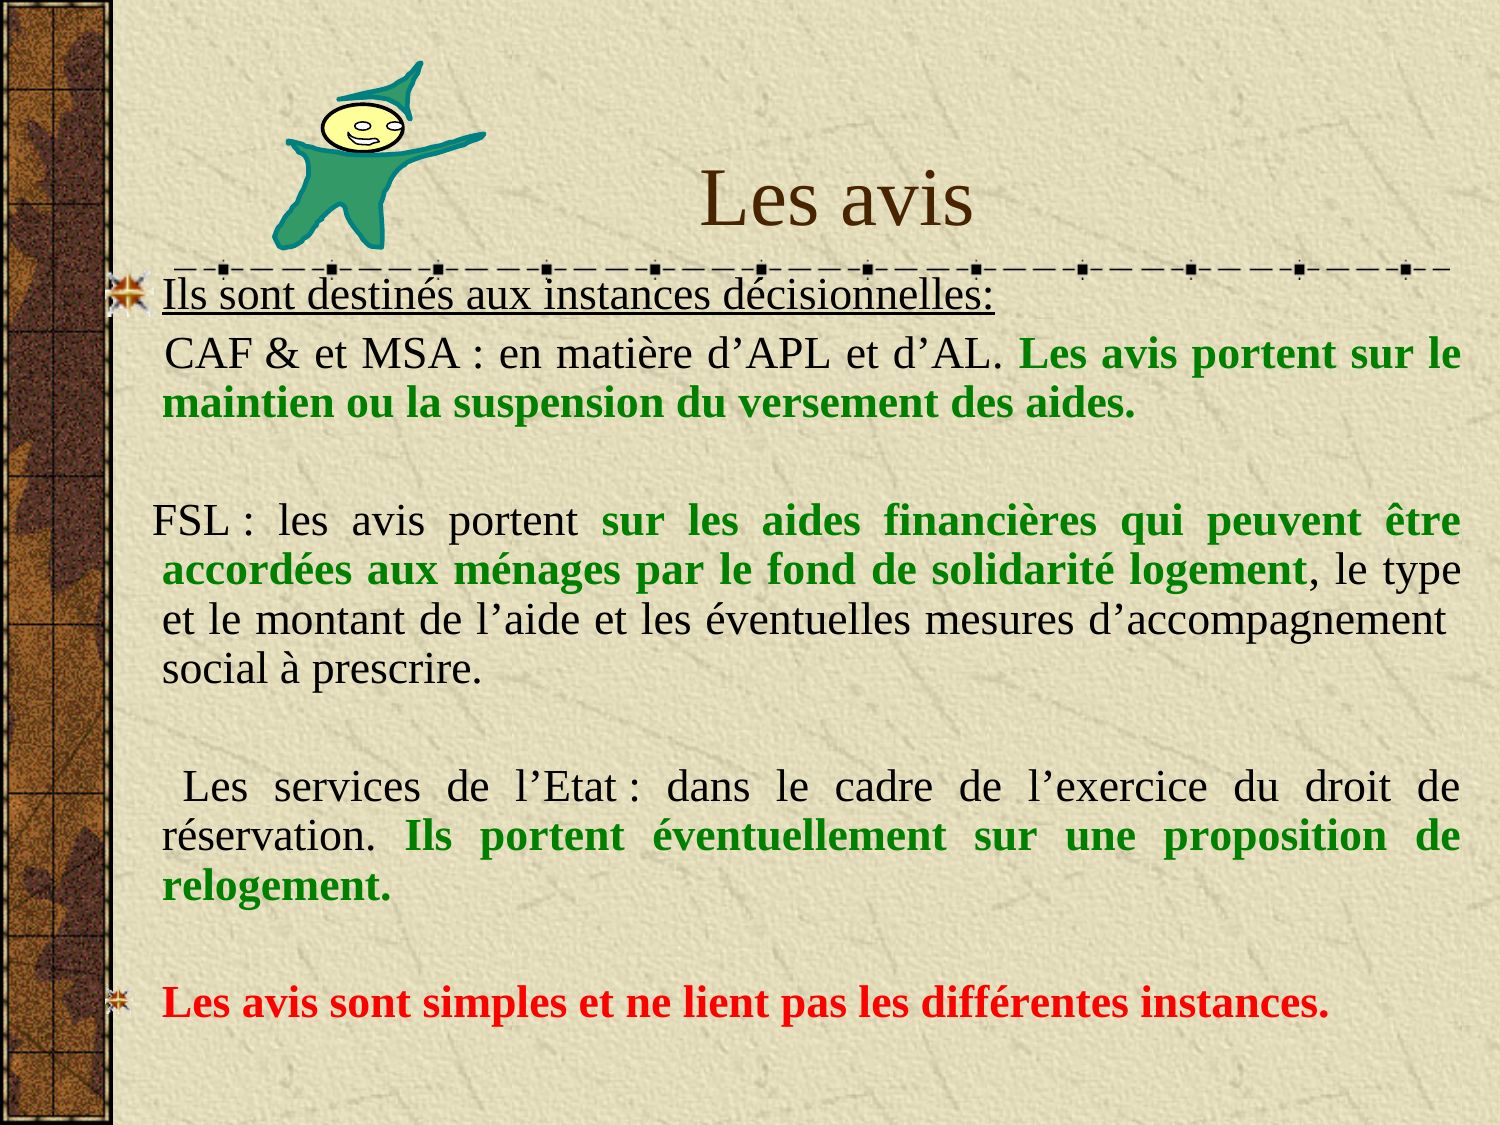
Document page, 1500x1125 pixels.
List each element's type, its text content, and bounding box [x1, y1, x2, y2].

title Les avis [685, 62, 1450, 250]
list Ils sont destinés aux instances décisionnelles: CAF & et MSA : en matière d’APL et d’AL. Les avis portent sur le maintien ou la suspension du versement des aides. FSL : les avis portent sur les aides financières qui peuvent être accordées aux ménages par le fond de solidarité logement, le type et le montant de l’aide et les éventuelles mesures d’accompagnement social à prescrire. Les services de l’Etat : dans le cadre de l’exercice du droit de réservation. Ils portent éventuellement sur une proposition de relogement. Les avis sont simples et ne lient pas les différentes instances. [90, 262, 1477, 1125]
picture [0, 0, 1500, 1125]
text_box [338, 62, 422, 120]
text_box [322, 104, 403, 152]
text_box [274, 133, 485, 249]
